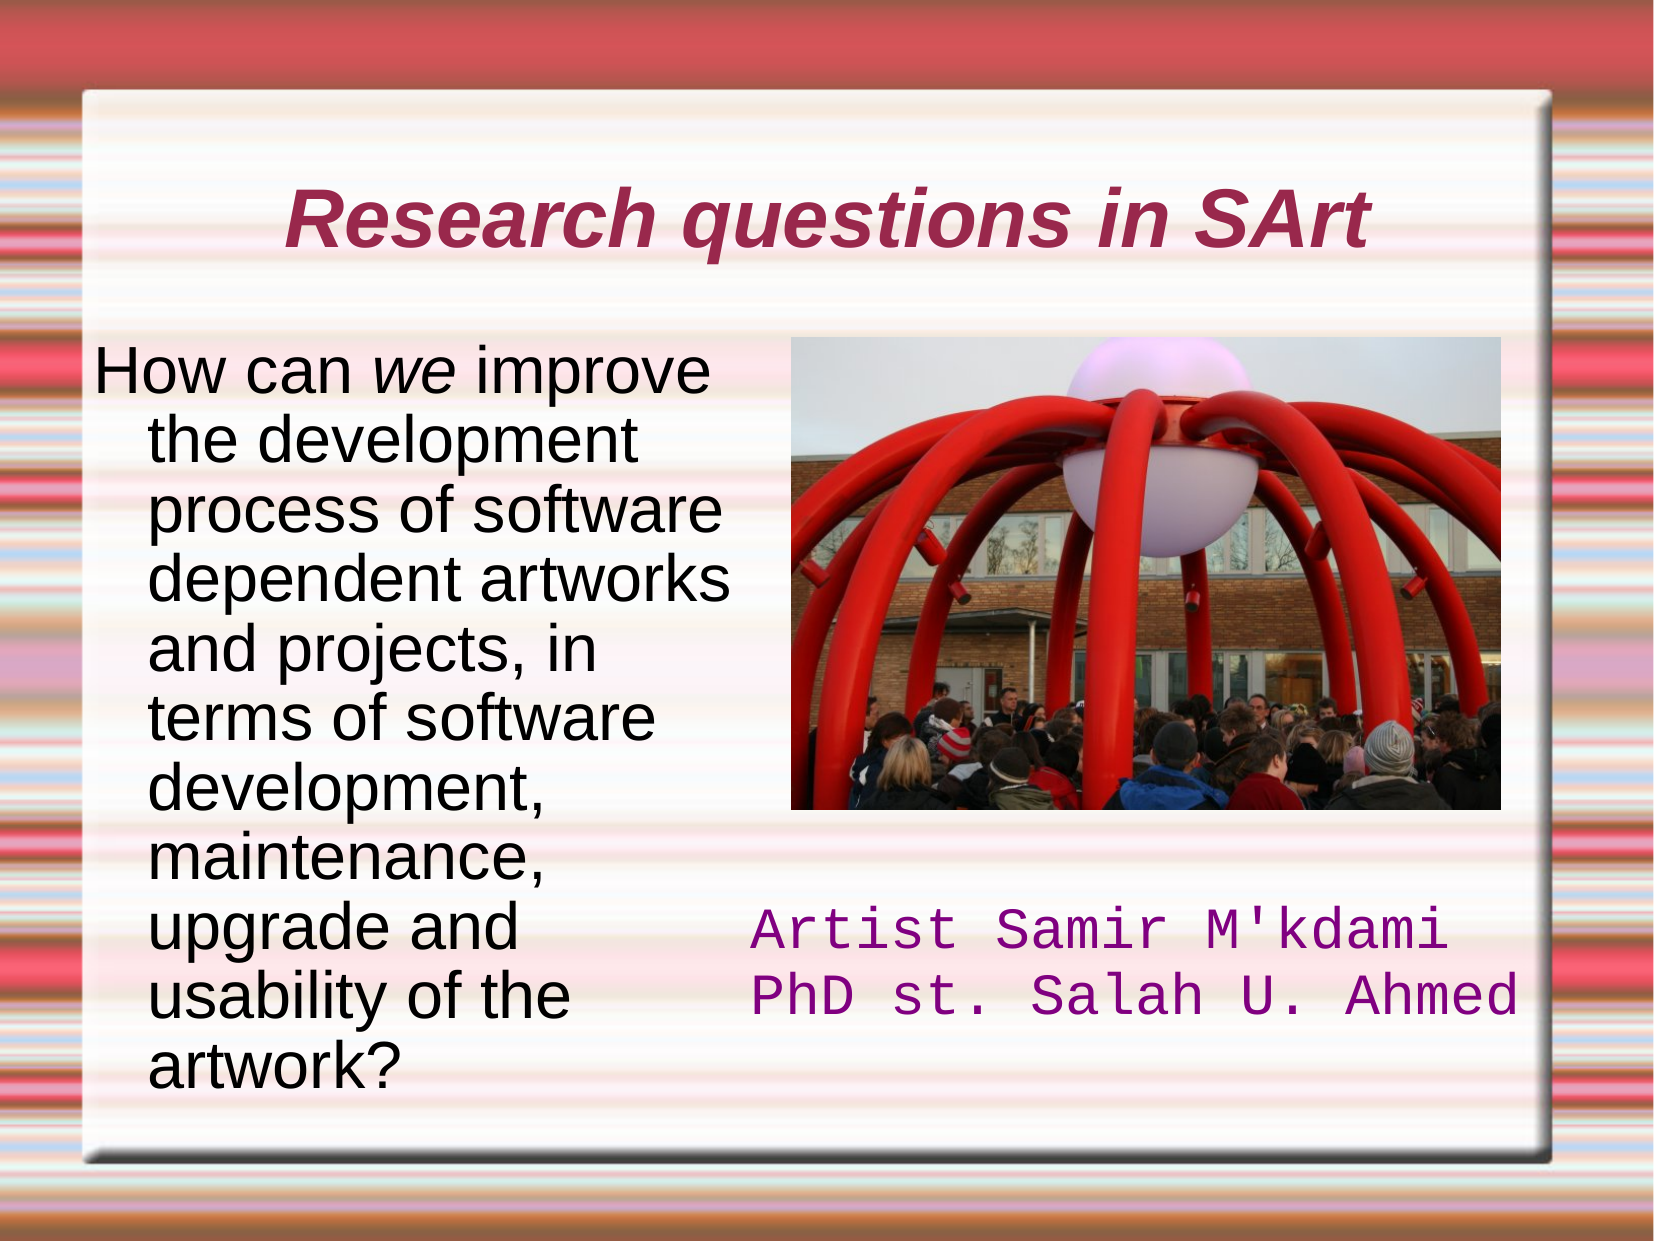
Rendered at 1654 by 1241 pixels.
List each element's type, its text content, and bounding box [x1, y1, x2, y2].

picture [0, 0, 1654, 1241]
list How can we improve the development process of software dependent artworks and projects, in terms of software development, maintenance, upgrade and usability of the artwork? [76, 337, 751, 1119]
title Research questions in SArt [121, 114, 1534, 322]
text_box Artist Samir M'kdami PhD st. Salah U. Ahmed [750, 900, 1521, 1033]
